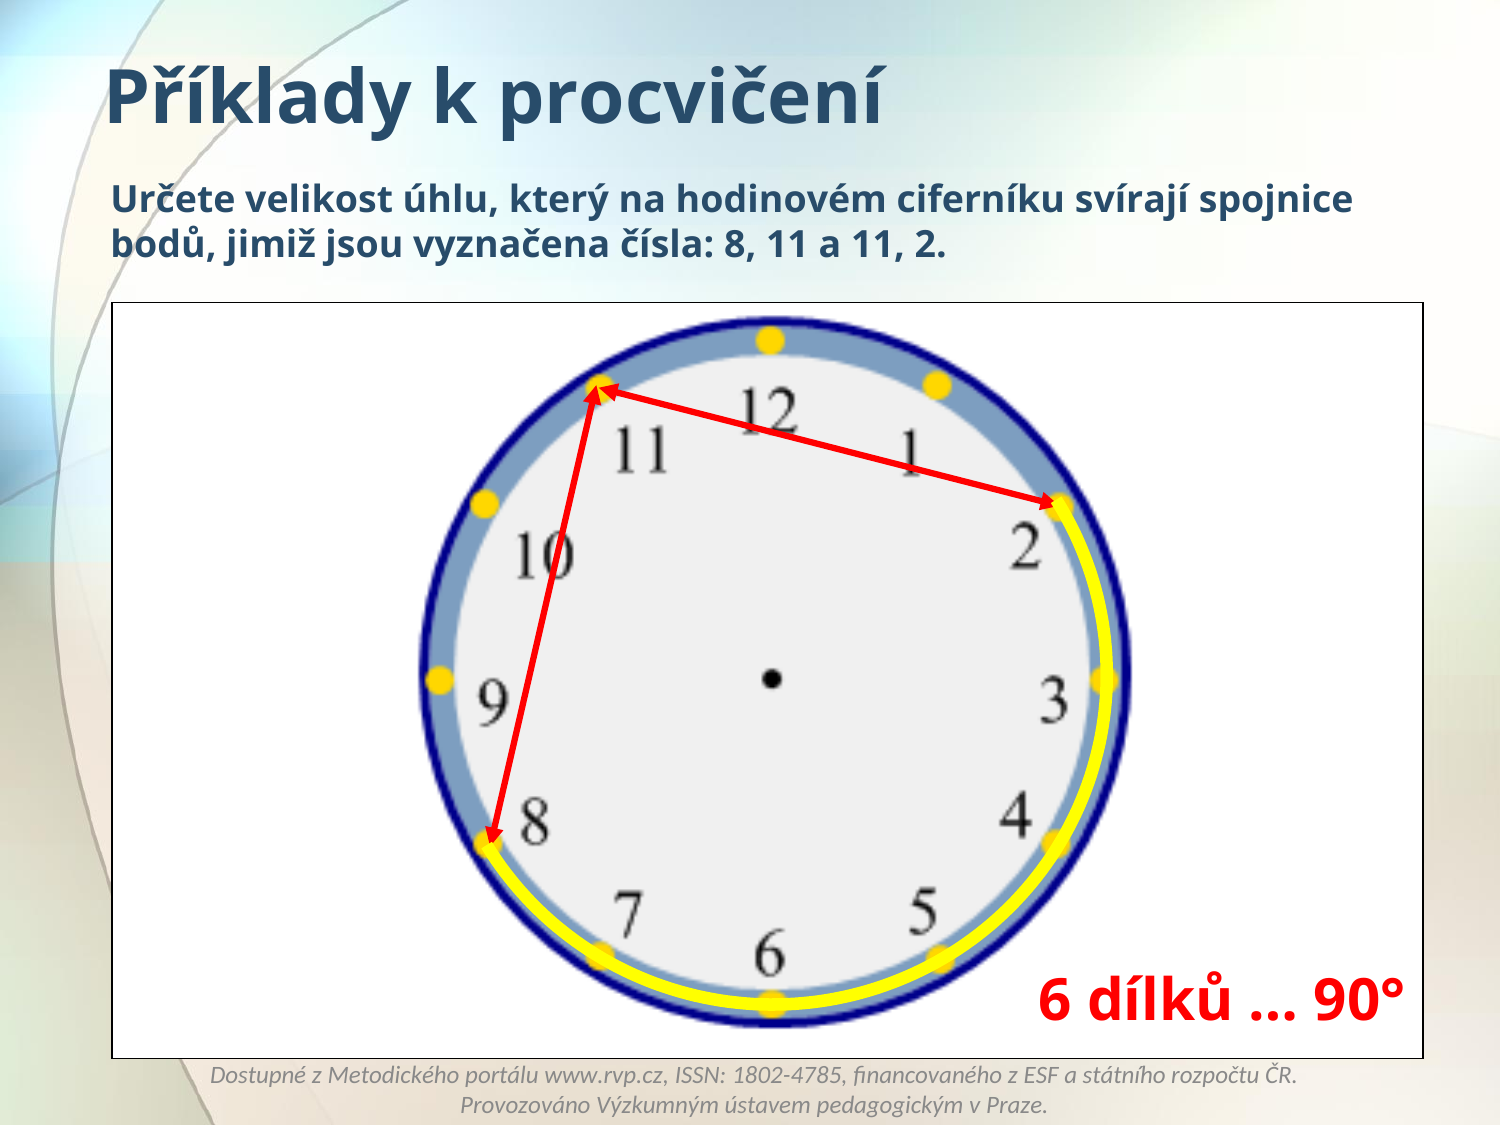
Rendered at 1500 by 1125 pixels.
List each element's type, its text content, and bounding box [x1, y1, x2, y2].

title Příklady k procvičení [88, 54, 1424, 150]
text_box 6 dílků … 90° [1023, 949, 1426, 1045]
text_box [112, 302, 1424, 1059]
picture [0, 0, 1500, 1125]
text_box Určete velikost úhlu, který na hodinovém ciferníku svírají spojnice bodů, jimiž jsou vyznačena čísla: 8, 11 a 11, 2. [95, 172, 1471, 268]
